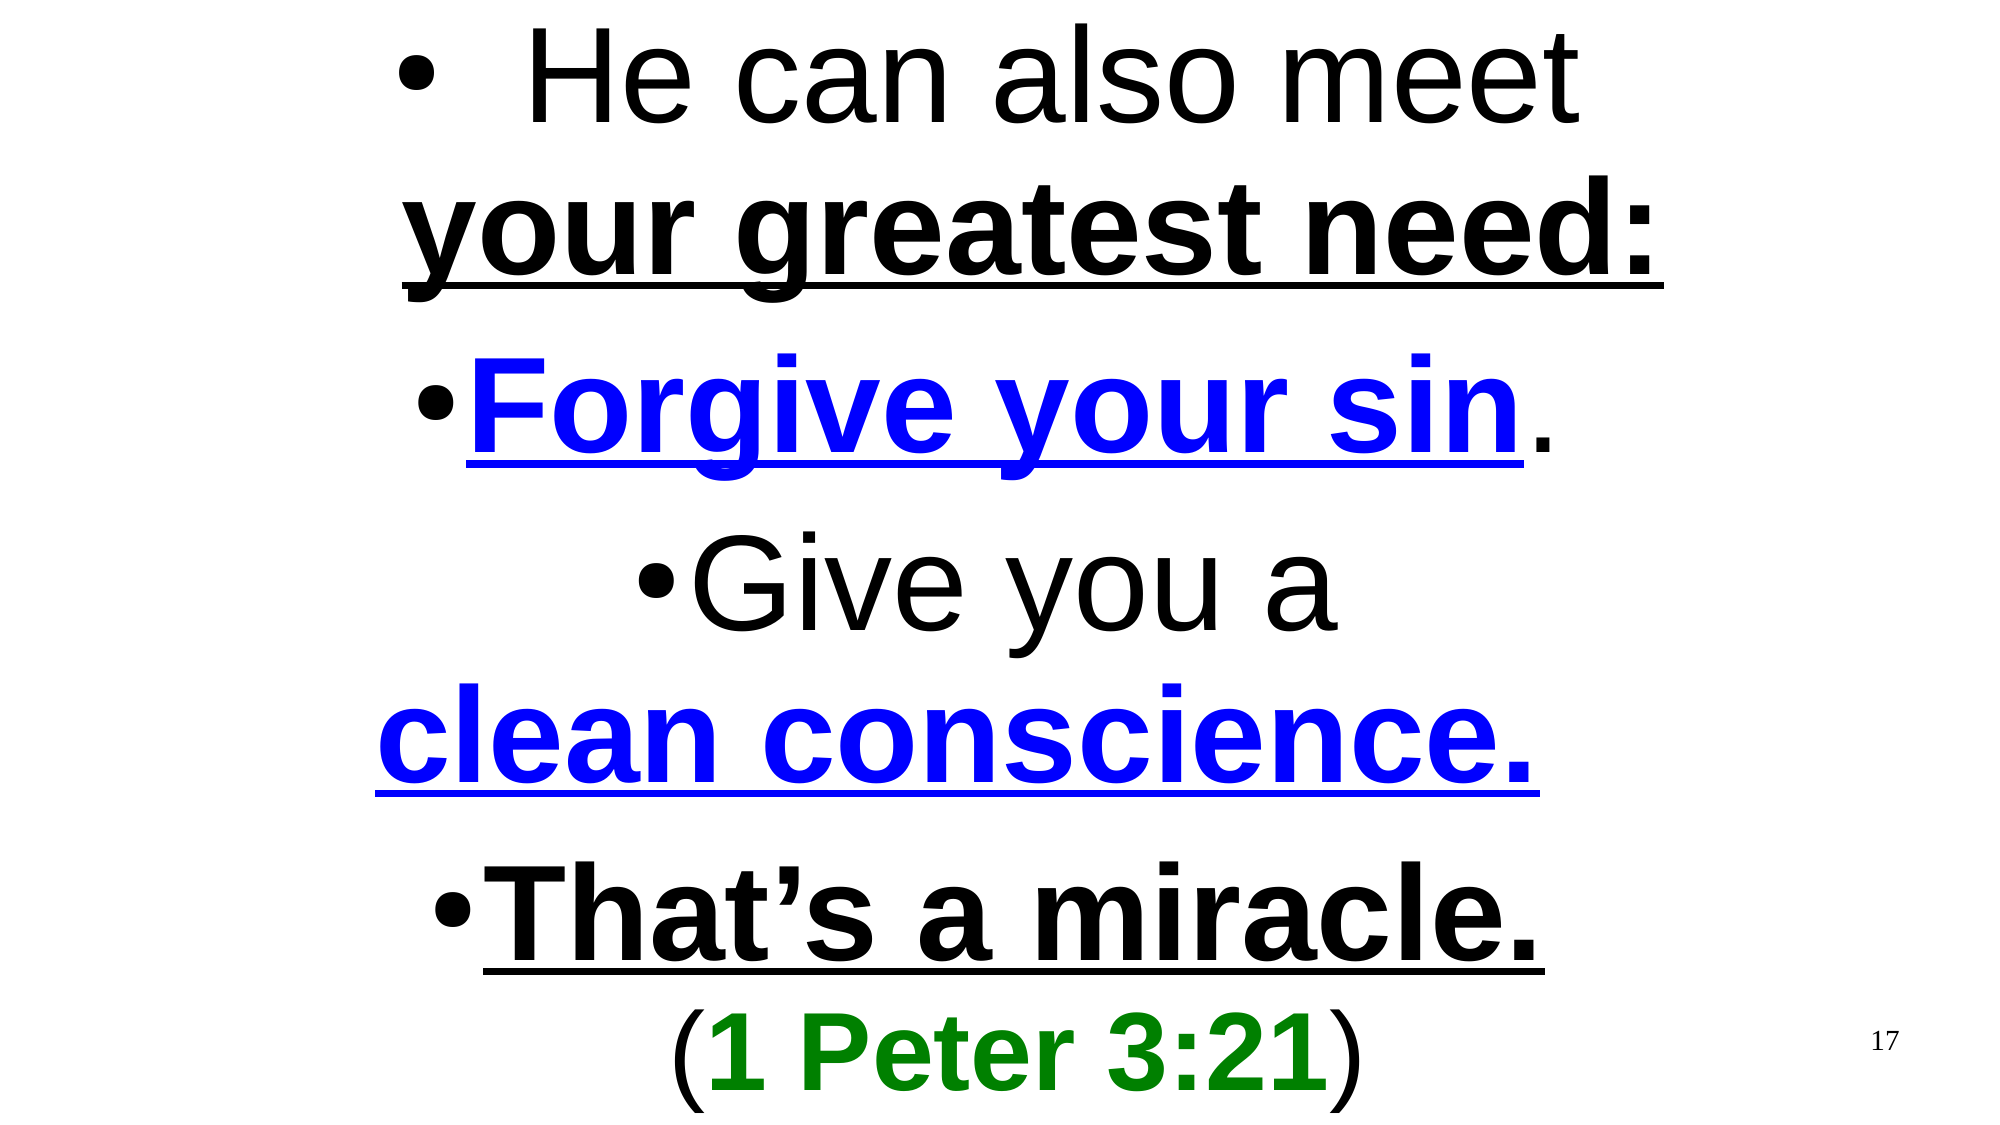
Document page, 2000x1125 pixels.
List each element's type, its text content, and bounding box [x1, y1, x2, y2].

list He can also meet your greatest need: Forgive your sin. Give you a clean conscience. That’s a miracle. (1 Peter 3:21) [0, 0, 1996, 1123]
